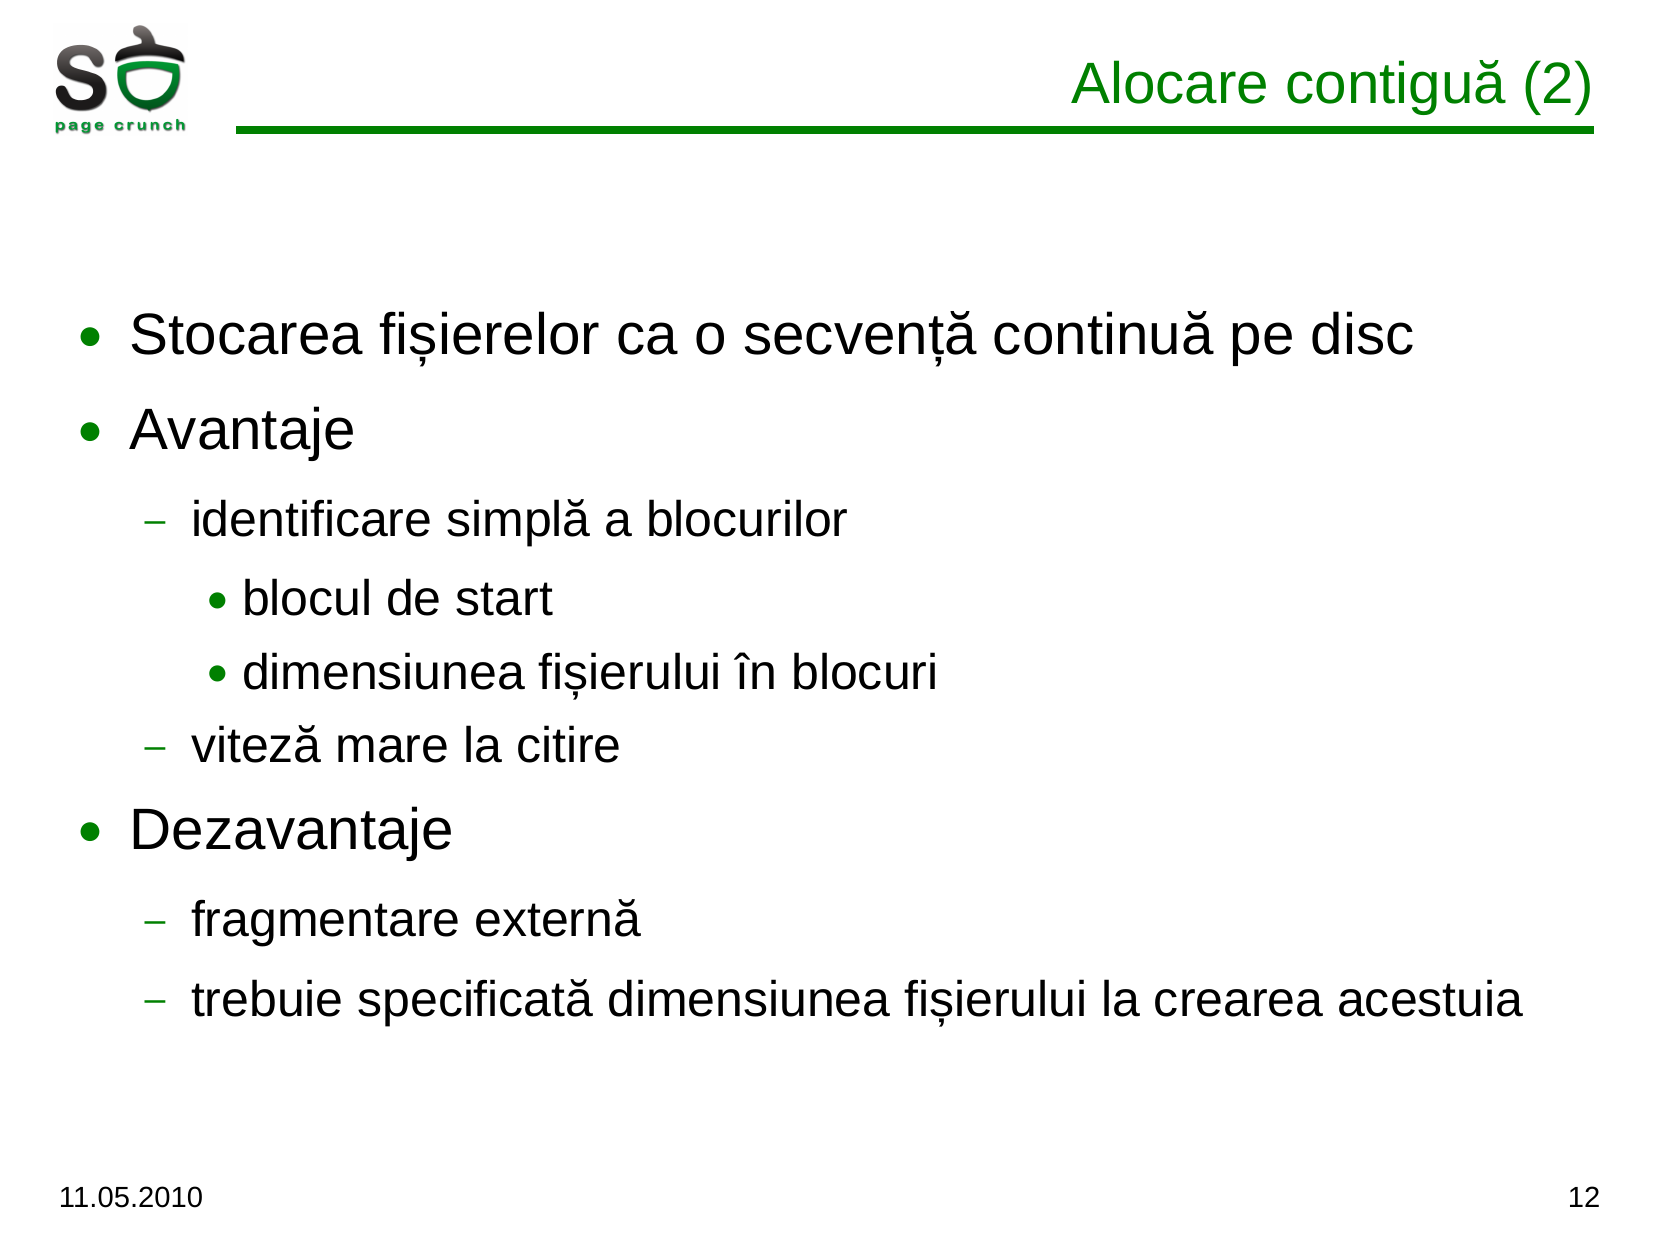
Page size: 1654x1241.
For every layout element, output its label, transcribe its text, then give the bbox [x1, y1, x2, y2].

picture [53, 23, 188, 136]
title Alocare contiguă (2) [236, 49, 1595, 119]
list Stocarea fișierelor ca o secvență continuă pe disc Avantaje identificare simplă a blocurilor blocul de start dimensiunea fișierului în blocuri viteză mare la citire Dezavantaje fragmentare externă trebuie specificată dimensiunea fișierului la crearea acestuia [59, 177, 1595, 1152]
